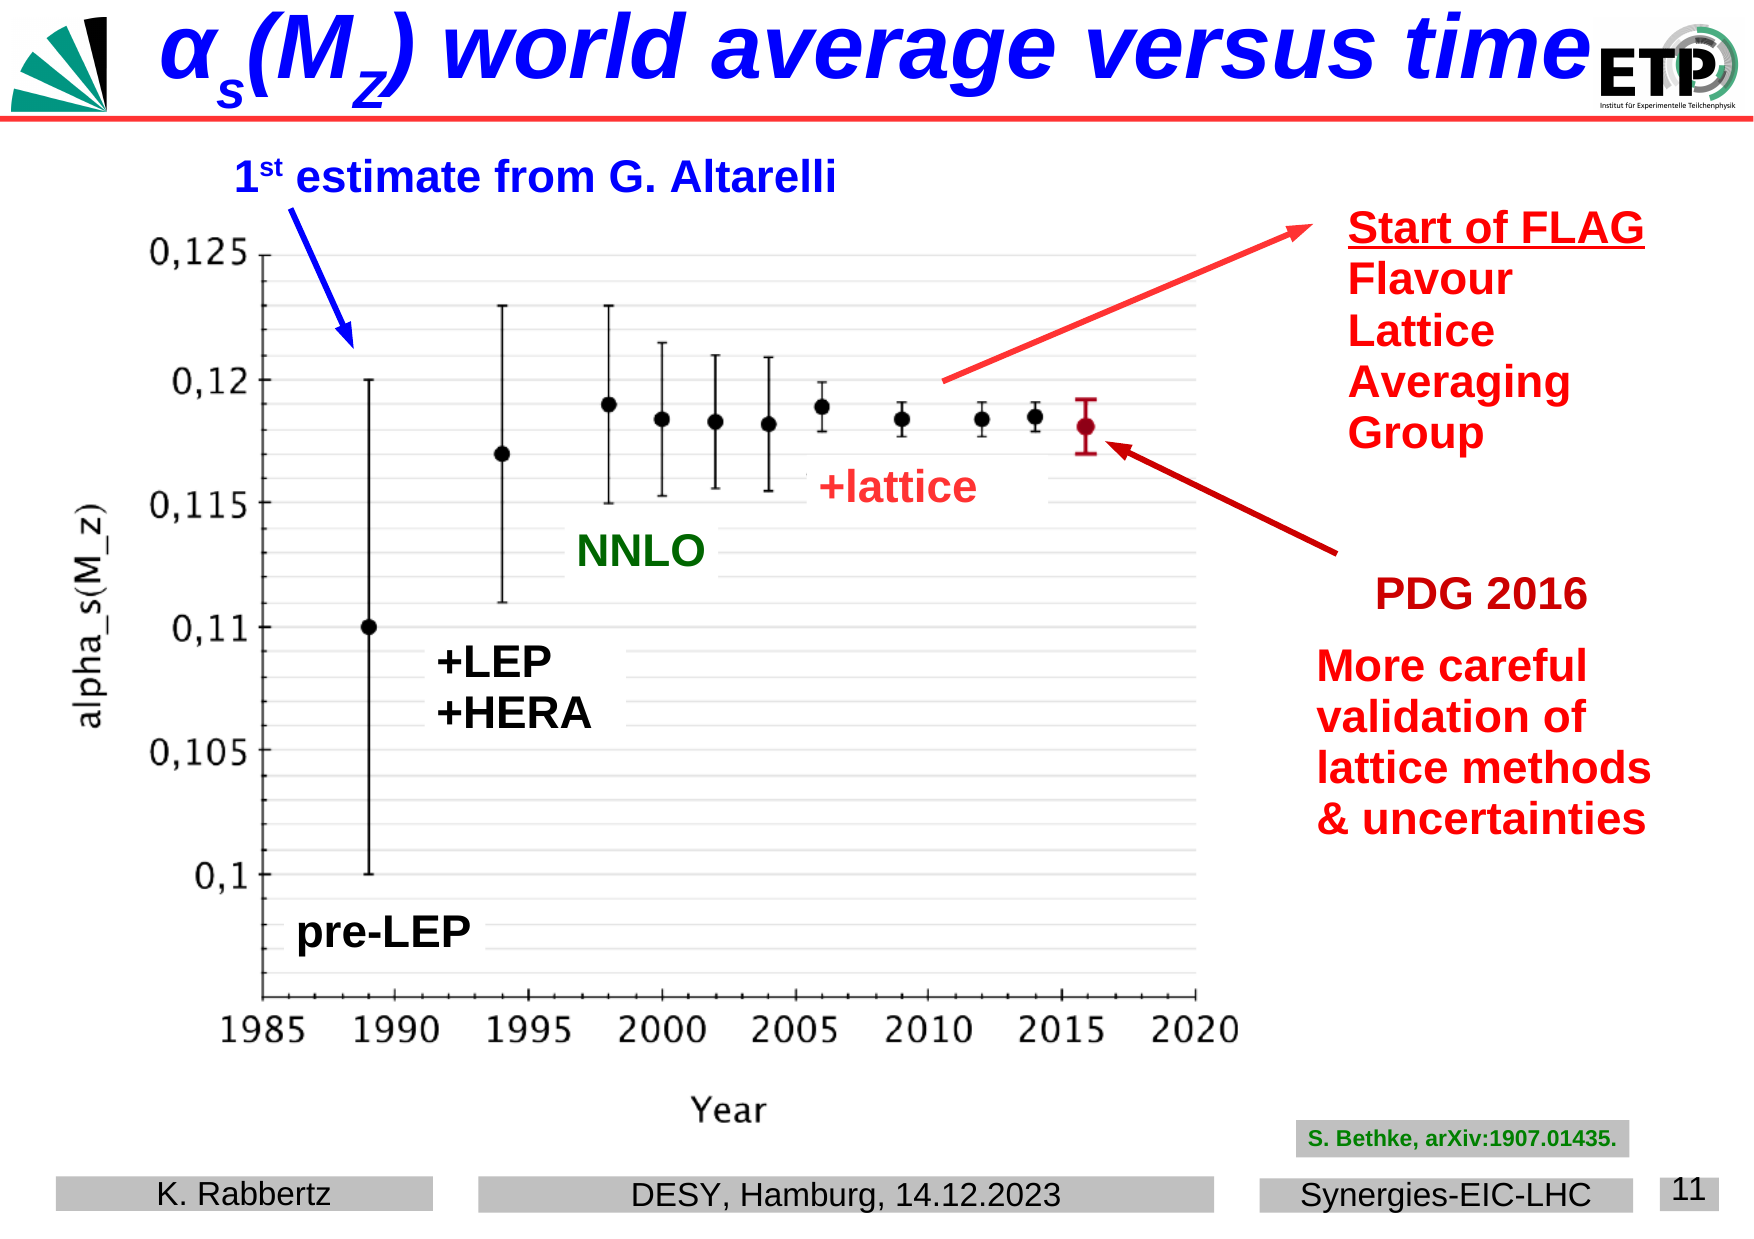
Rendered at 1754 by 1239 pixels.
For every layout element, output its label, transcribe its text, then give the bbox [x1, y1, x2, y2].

picture [11, 17, 107, 113]
text_box +LEP +HERA [424, 630, 626, 745]
text_box pre-LEP [284, 900, 486, 964]
text_box More careful validation of lattice methods & uncertainties [1304, 633, 1723, 857]
text_box 1st estimate from G. Altarelli [222, 144, 850, 221]
text_box Start of FLAG Flavour Lattice Averaging Group [1335, 196, 1663, 467]
text_box NNLO [564, 519, 719, 583]
text_box +lattice [806, 454, 1049, 518]
picture [1630, 17, 1745, 112]
picture [52, 224, 1250, 1143]
text_box S. Bethke, arXiv:1907.01435. [1296, 1120, 1630, 1158]
text_box PDG 2016 [1362, 562, 1608, 626]
title αs(MZ) world average versus time [124, 0, 1630, 121]
